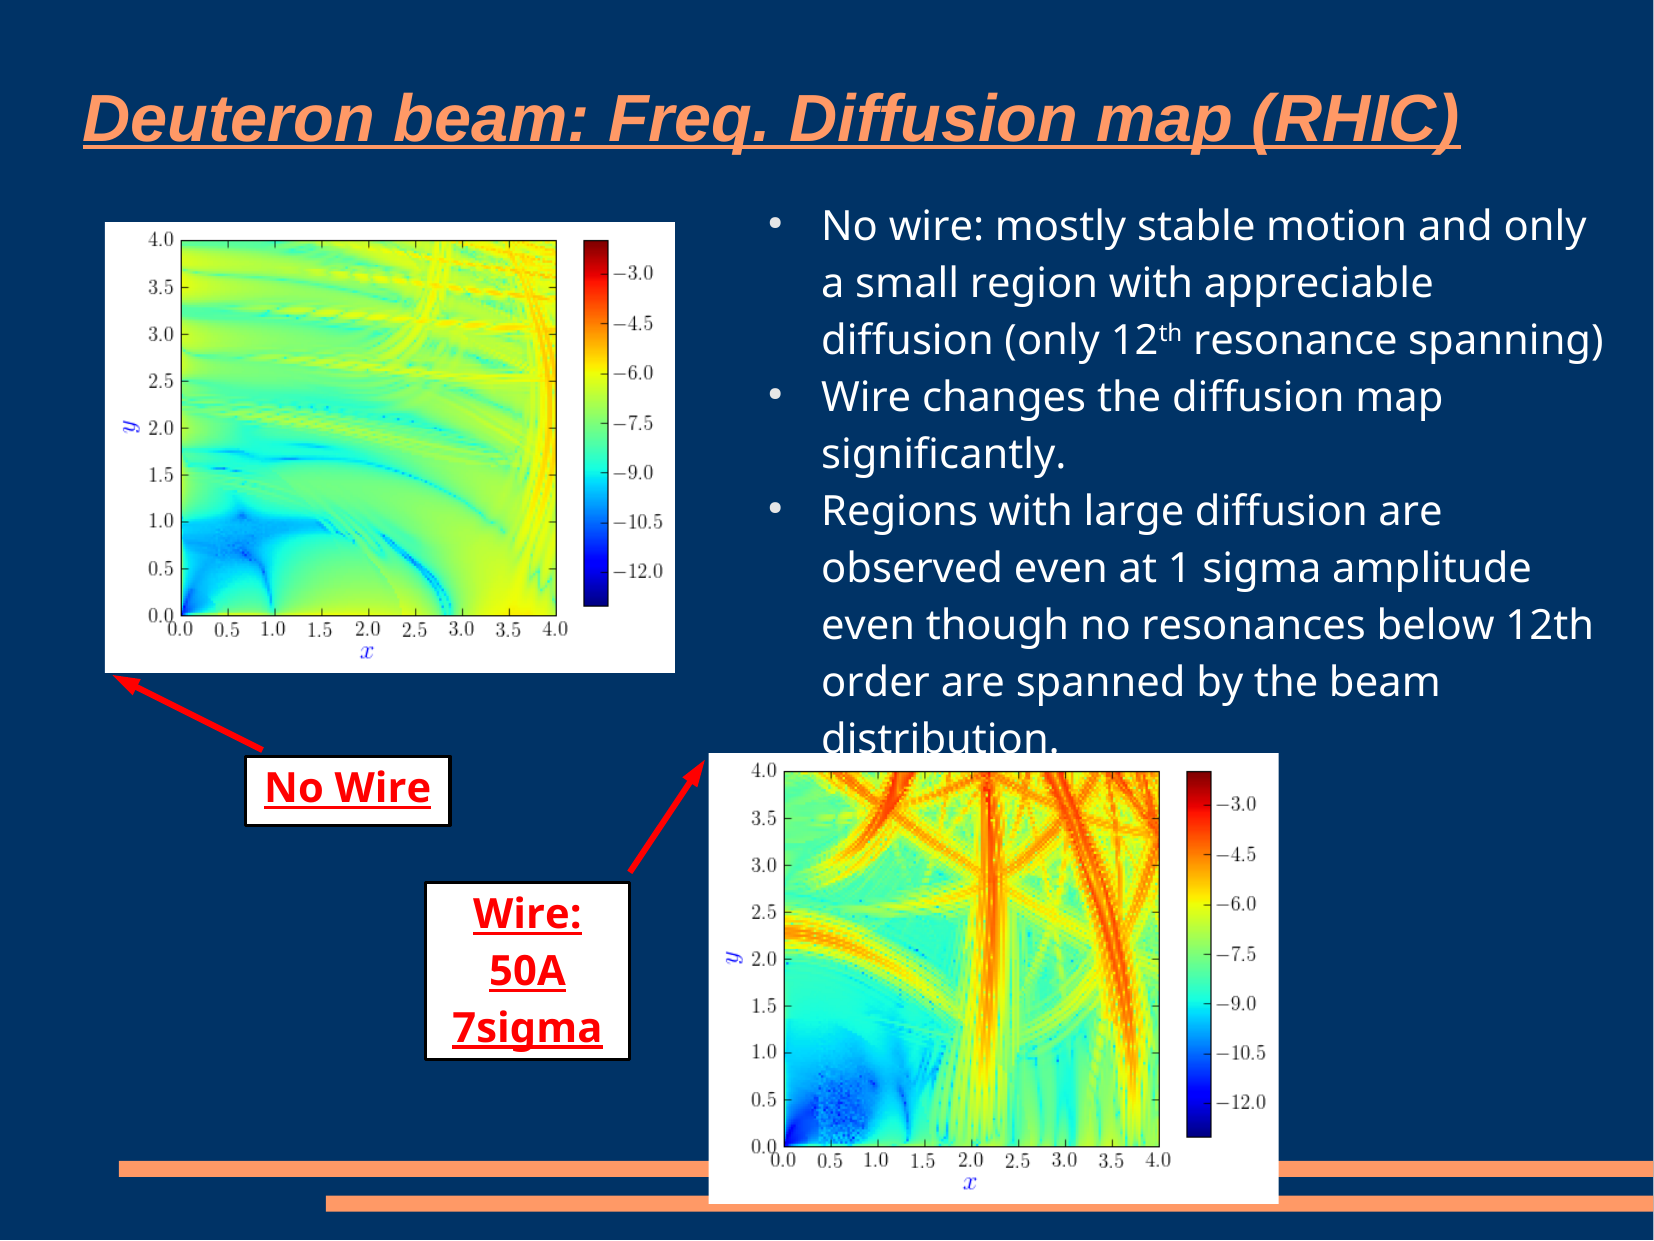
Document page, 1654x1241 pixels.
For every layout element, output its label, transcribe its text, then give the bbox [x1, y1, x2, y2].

list No wire: mostly stable motion and only a small region with appreciable diffusion (only 12th resonance spanning) Wire changes the diffusion map significantly. Regions with large diffusion are observed even at 1 sigma amplitude even though no resonances below 12th order are spanned by the beam distribution. [750, 195, 1613, 720]
list Wire: 50A 7sigma [425, 882, 630, 1060]
list No Wire [245, 756, 451, 826]
title Deuteron beam: Freq. Diffusion map (RHIC) [82, 49, 1571, 188]
picture [104, 222, 676, 673]
picture [708, 753, 1279, 1204]
